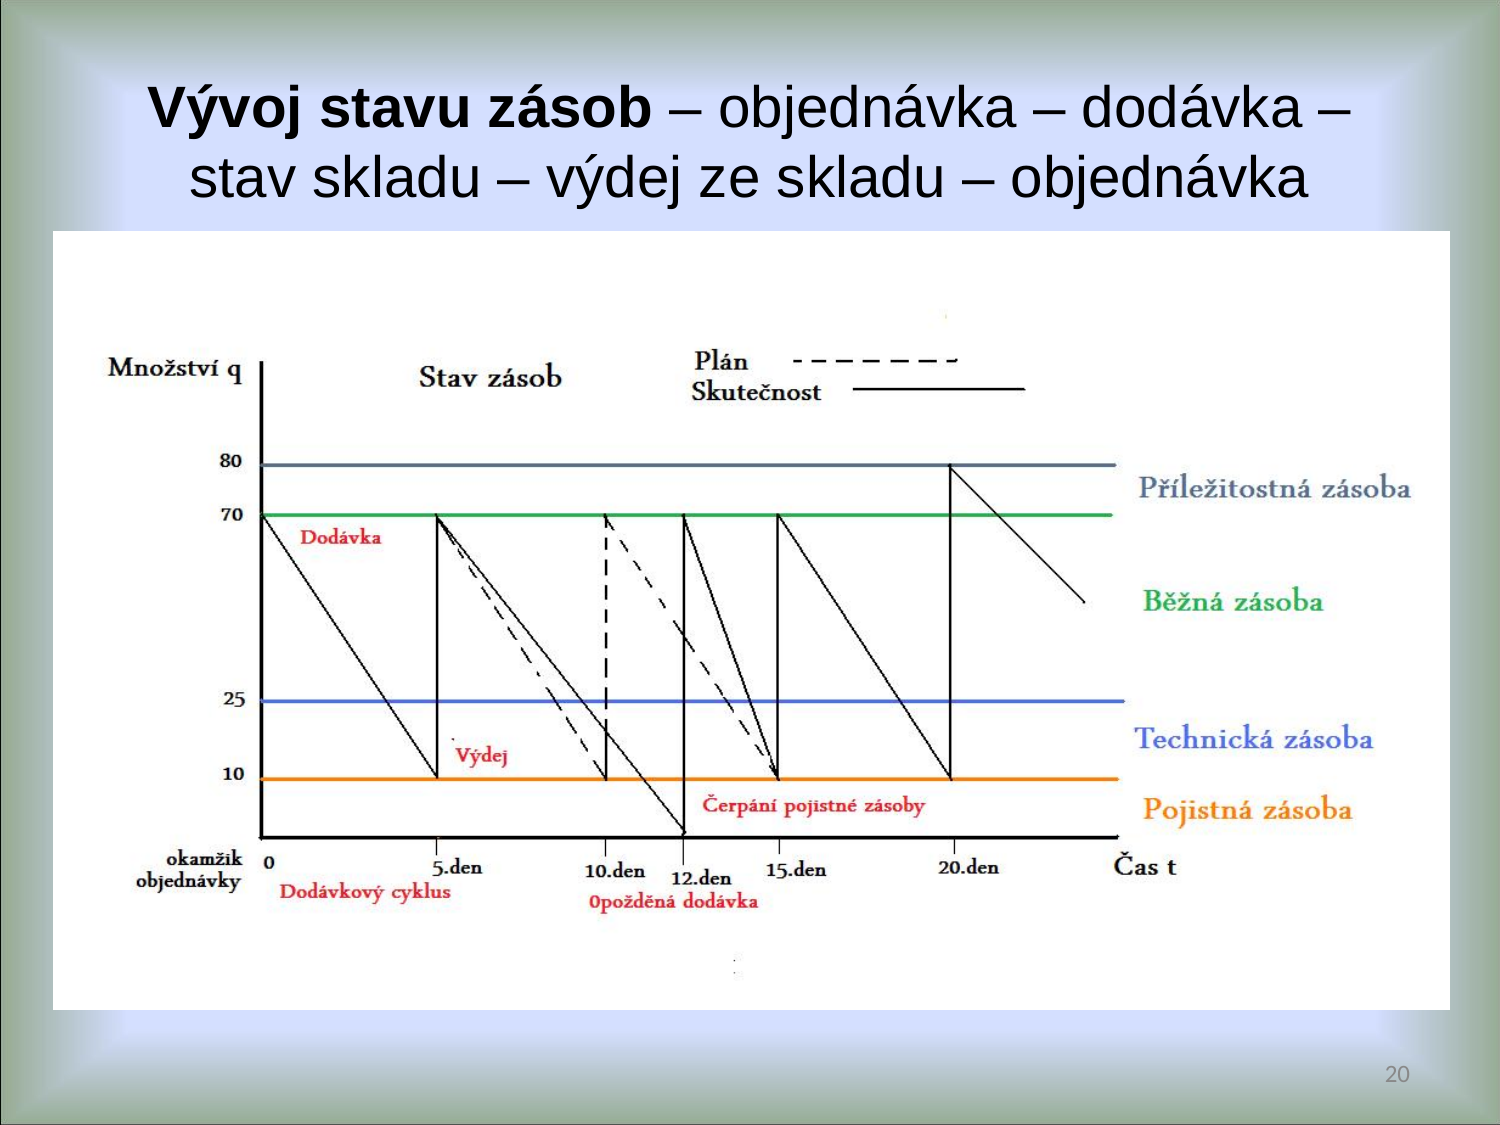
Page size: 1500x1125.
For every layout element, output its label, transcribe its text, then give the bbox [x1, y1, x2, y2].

text_box <číslo> [1074, 1042, 1426, 1103]
title Vývoj stavu zásob – objednávka – dodávka – stav skladu – výdej ze skladu ‒ objednávka [75, 45, 1426, 231]
text_box [53, 231, 1450, 1010]
picture [0, 0, 1500, 1125]
